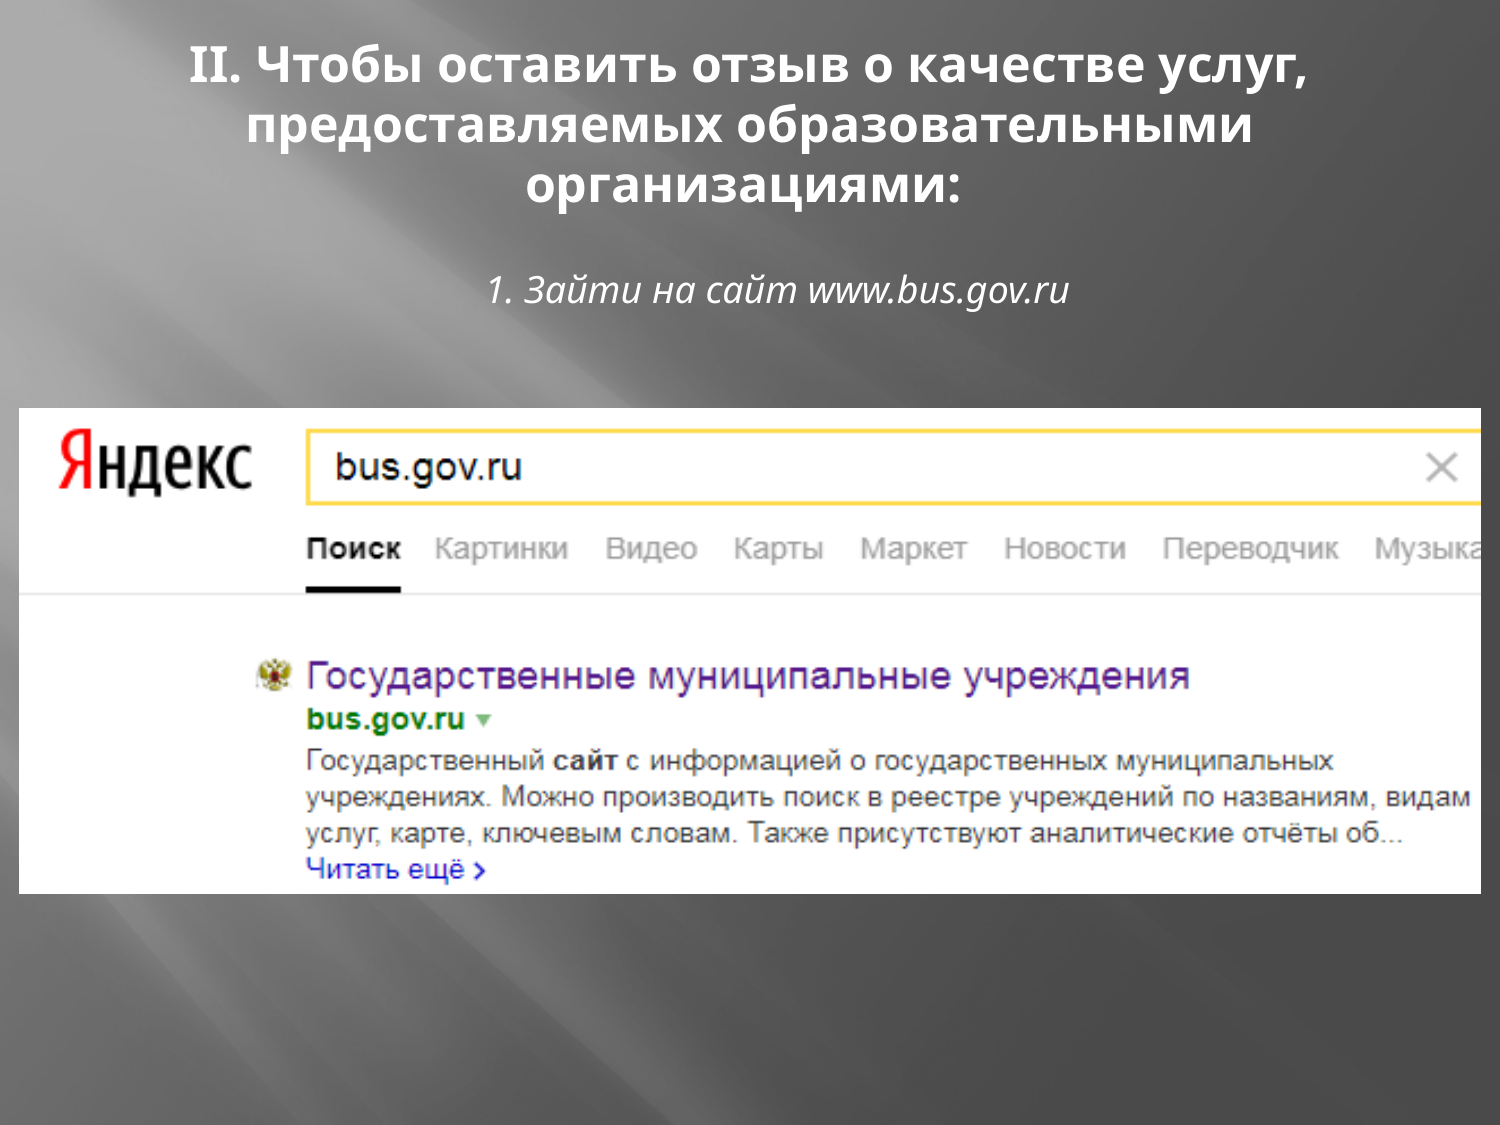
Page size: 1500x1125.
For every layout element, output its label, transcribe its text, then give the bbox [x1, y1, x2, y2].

picture [0, 0, 1500, 1125]
text_box II. Чтобы оставить отзыв о качестве услуг, предоставляемых образовательными организациями: [112, 25, 1388, 221]
text_box 1. Зайти на сайт www.bus.gov.ru [407, 214, 1158, 319]
